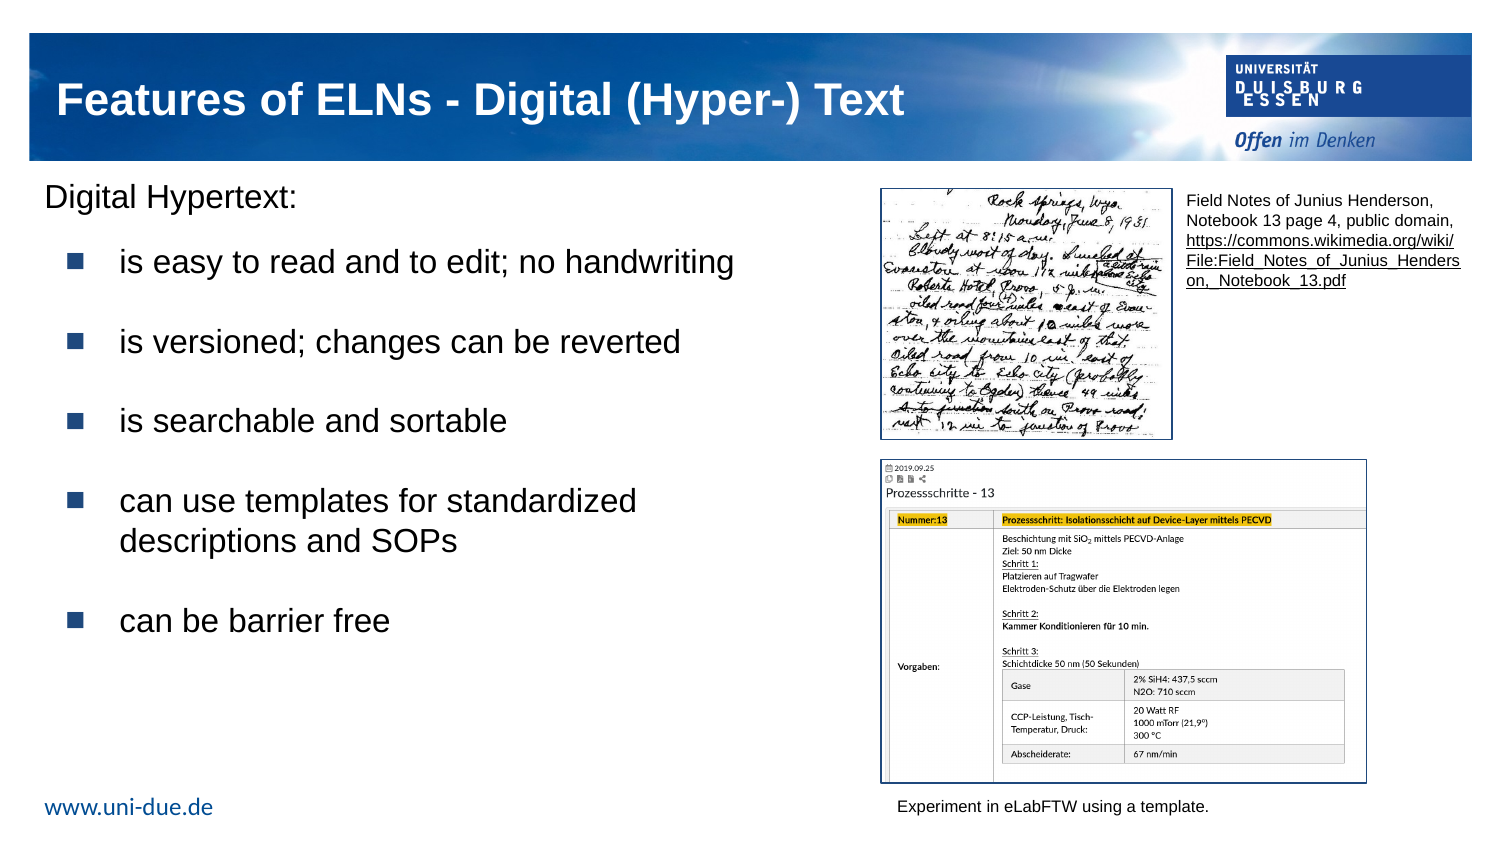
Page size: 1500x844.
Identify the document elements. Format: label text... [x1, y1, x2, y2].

picture [881, 460, 1366, 780]
text_box Experiment in eLabFTW using a template. [881, 780, 1366, 841]
text_box Digital Hypertext: is easy to read and to edit; no handwriting is versioned; changes can be reverted is searchable and sortable can use templates for standardized descriptions and SOPs can be barrier free [29, 175, 824, 733]
text_box Field Notes of Junius Henderson, Notebook 13 page 4, public domain, https://commons.wikimedia.org/wiki/File:Field_Notes_of_Junius_Henderson,_Notebook_13.pdf [1171, 175, 1481, 308]
text_box www.uni-due.de [29, 782, 263, 843]
text_box Features of ELNs - Digital (Hyper-) Text [26, 43, 1161, 150]
picture [881, 189, 1172, 439]
picture [29, 33, 1471, 161]
